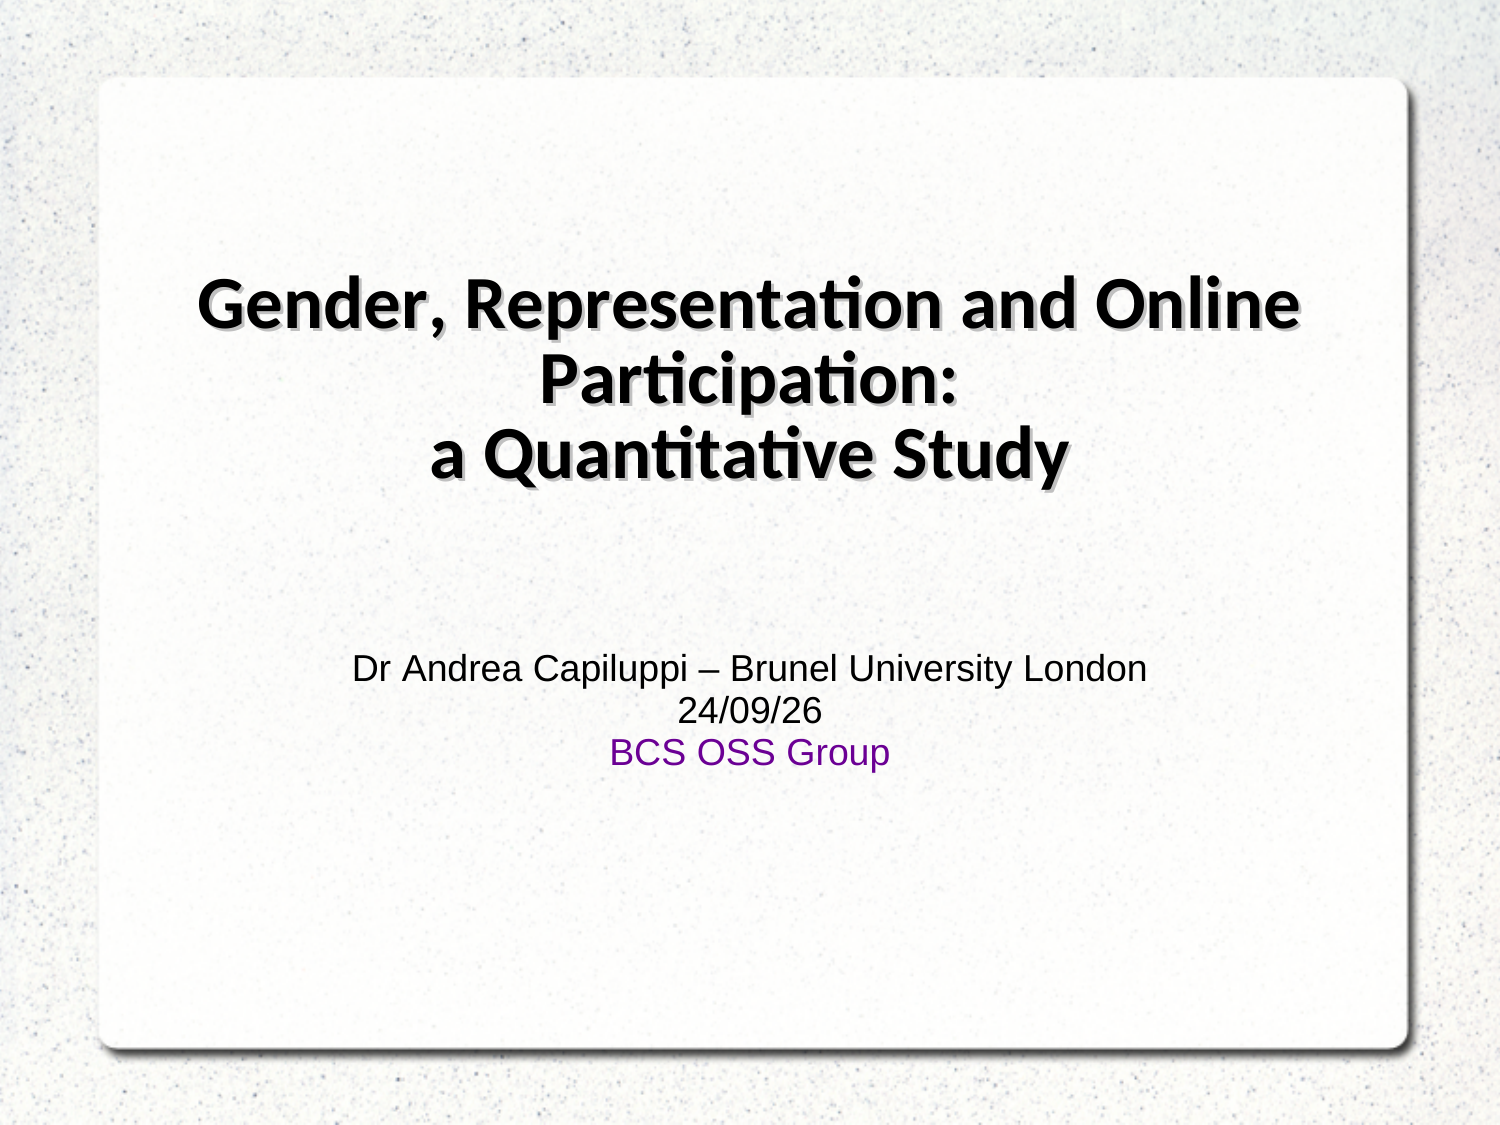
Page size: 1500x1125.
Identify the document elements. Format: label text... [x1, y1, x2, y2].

subtitle Gender, Representation and Online Participation: a Quantitative Study Dr Andrea Capiluppi – Brunel University London 22/10/15 BCS OSS Group [107, 227, 1393, 818]
picture [0, 0, 1500, 1125]
